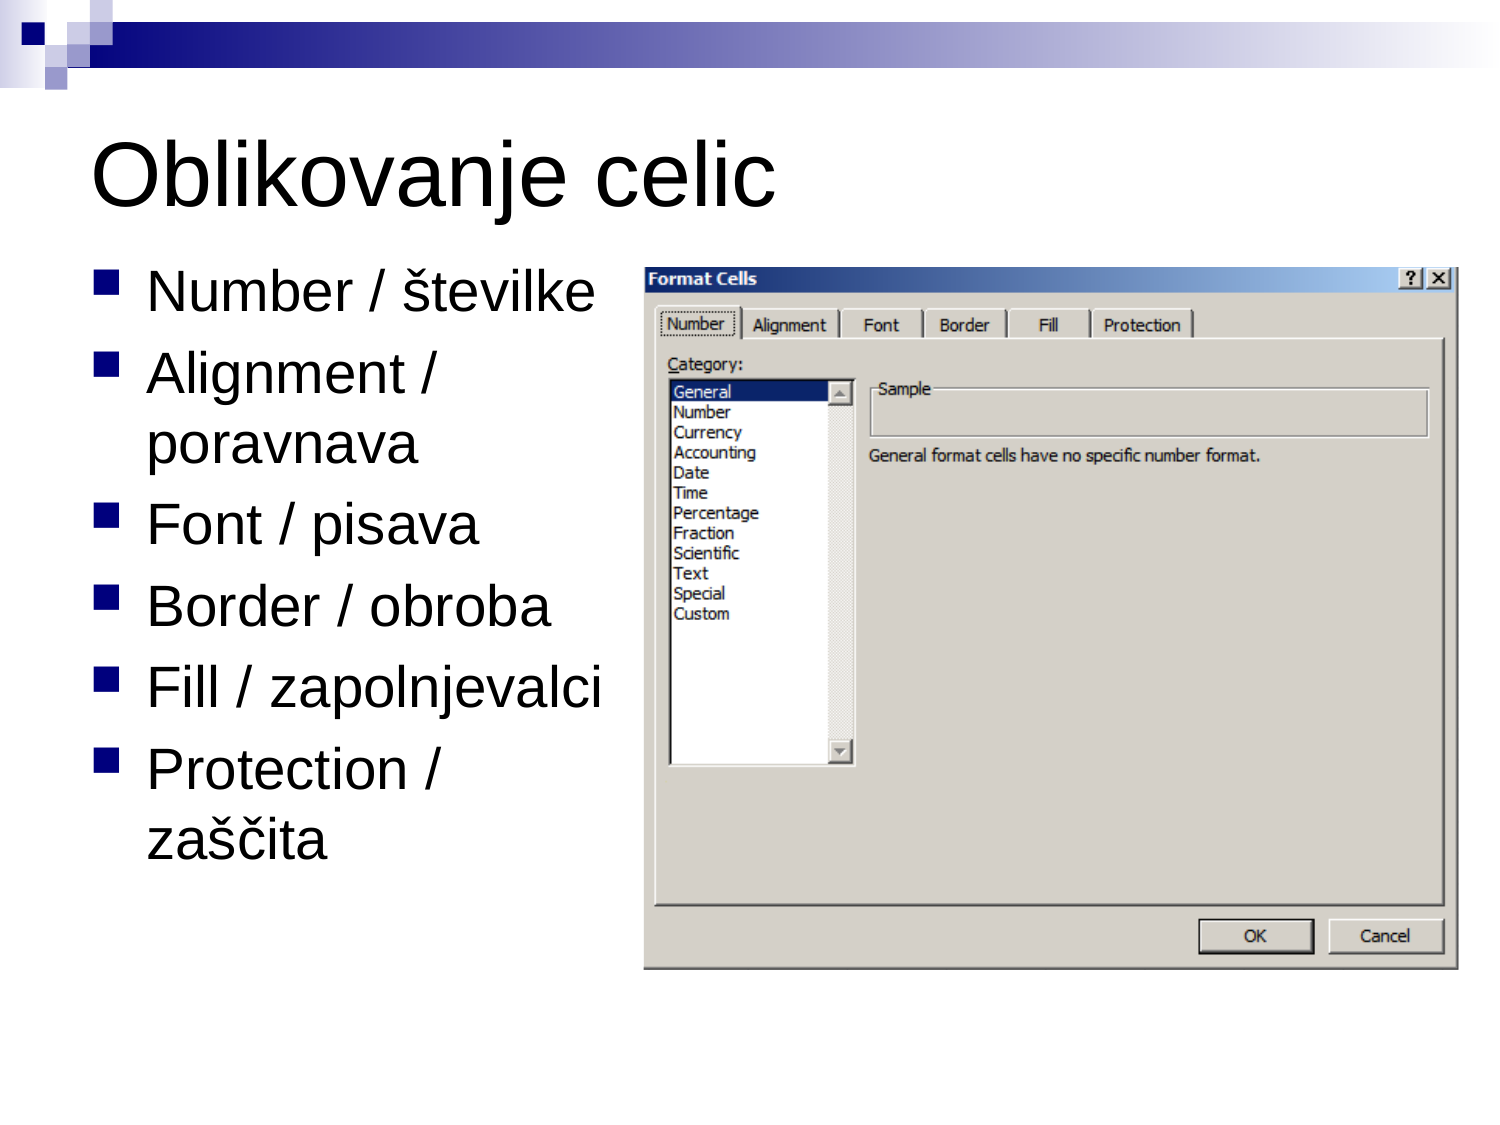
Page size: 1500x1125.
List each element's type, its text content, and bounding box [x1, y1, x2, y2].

picture [643, 267, 1459, 970]
list Number / številke Alignment / poravnava Font / pisava Border / obroba Fill / zapolnjevalci Protection / zaščita [75, 246, 632, 1079]
title Oblikovanje celic [75, 105, 1425, 235]
